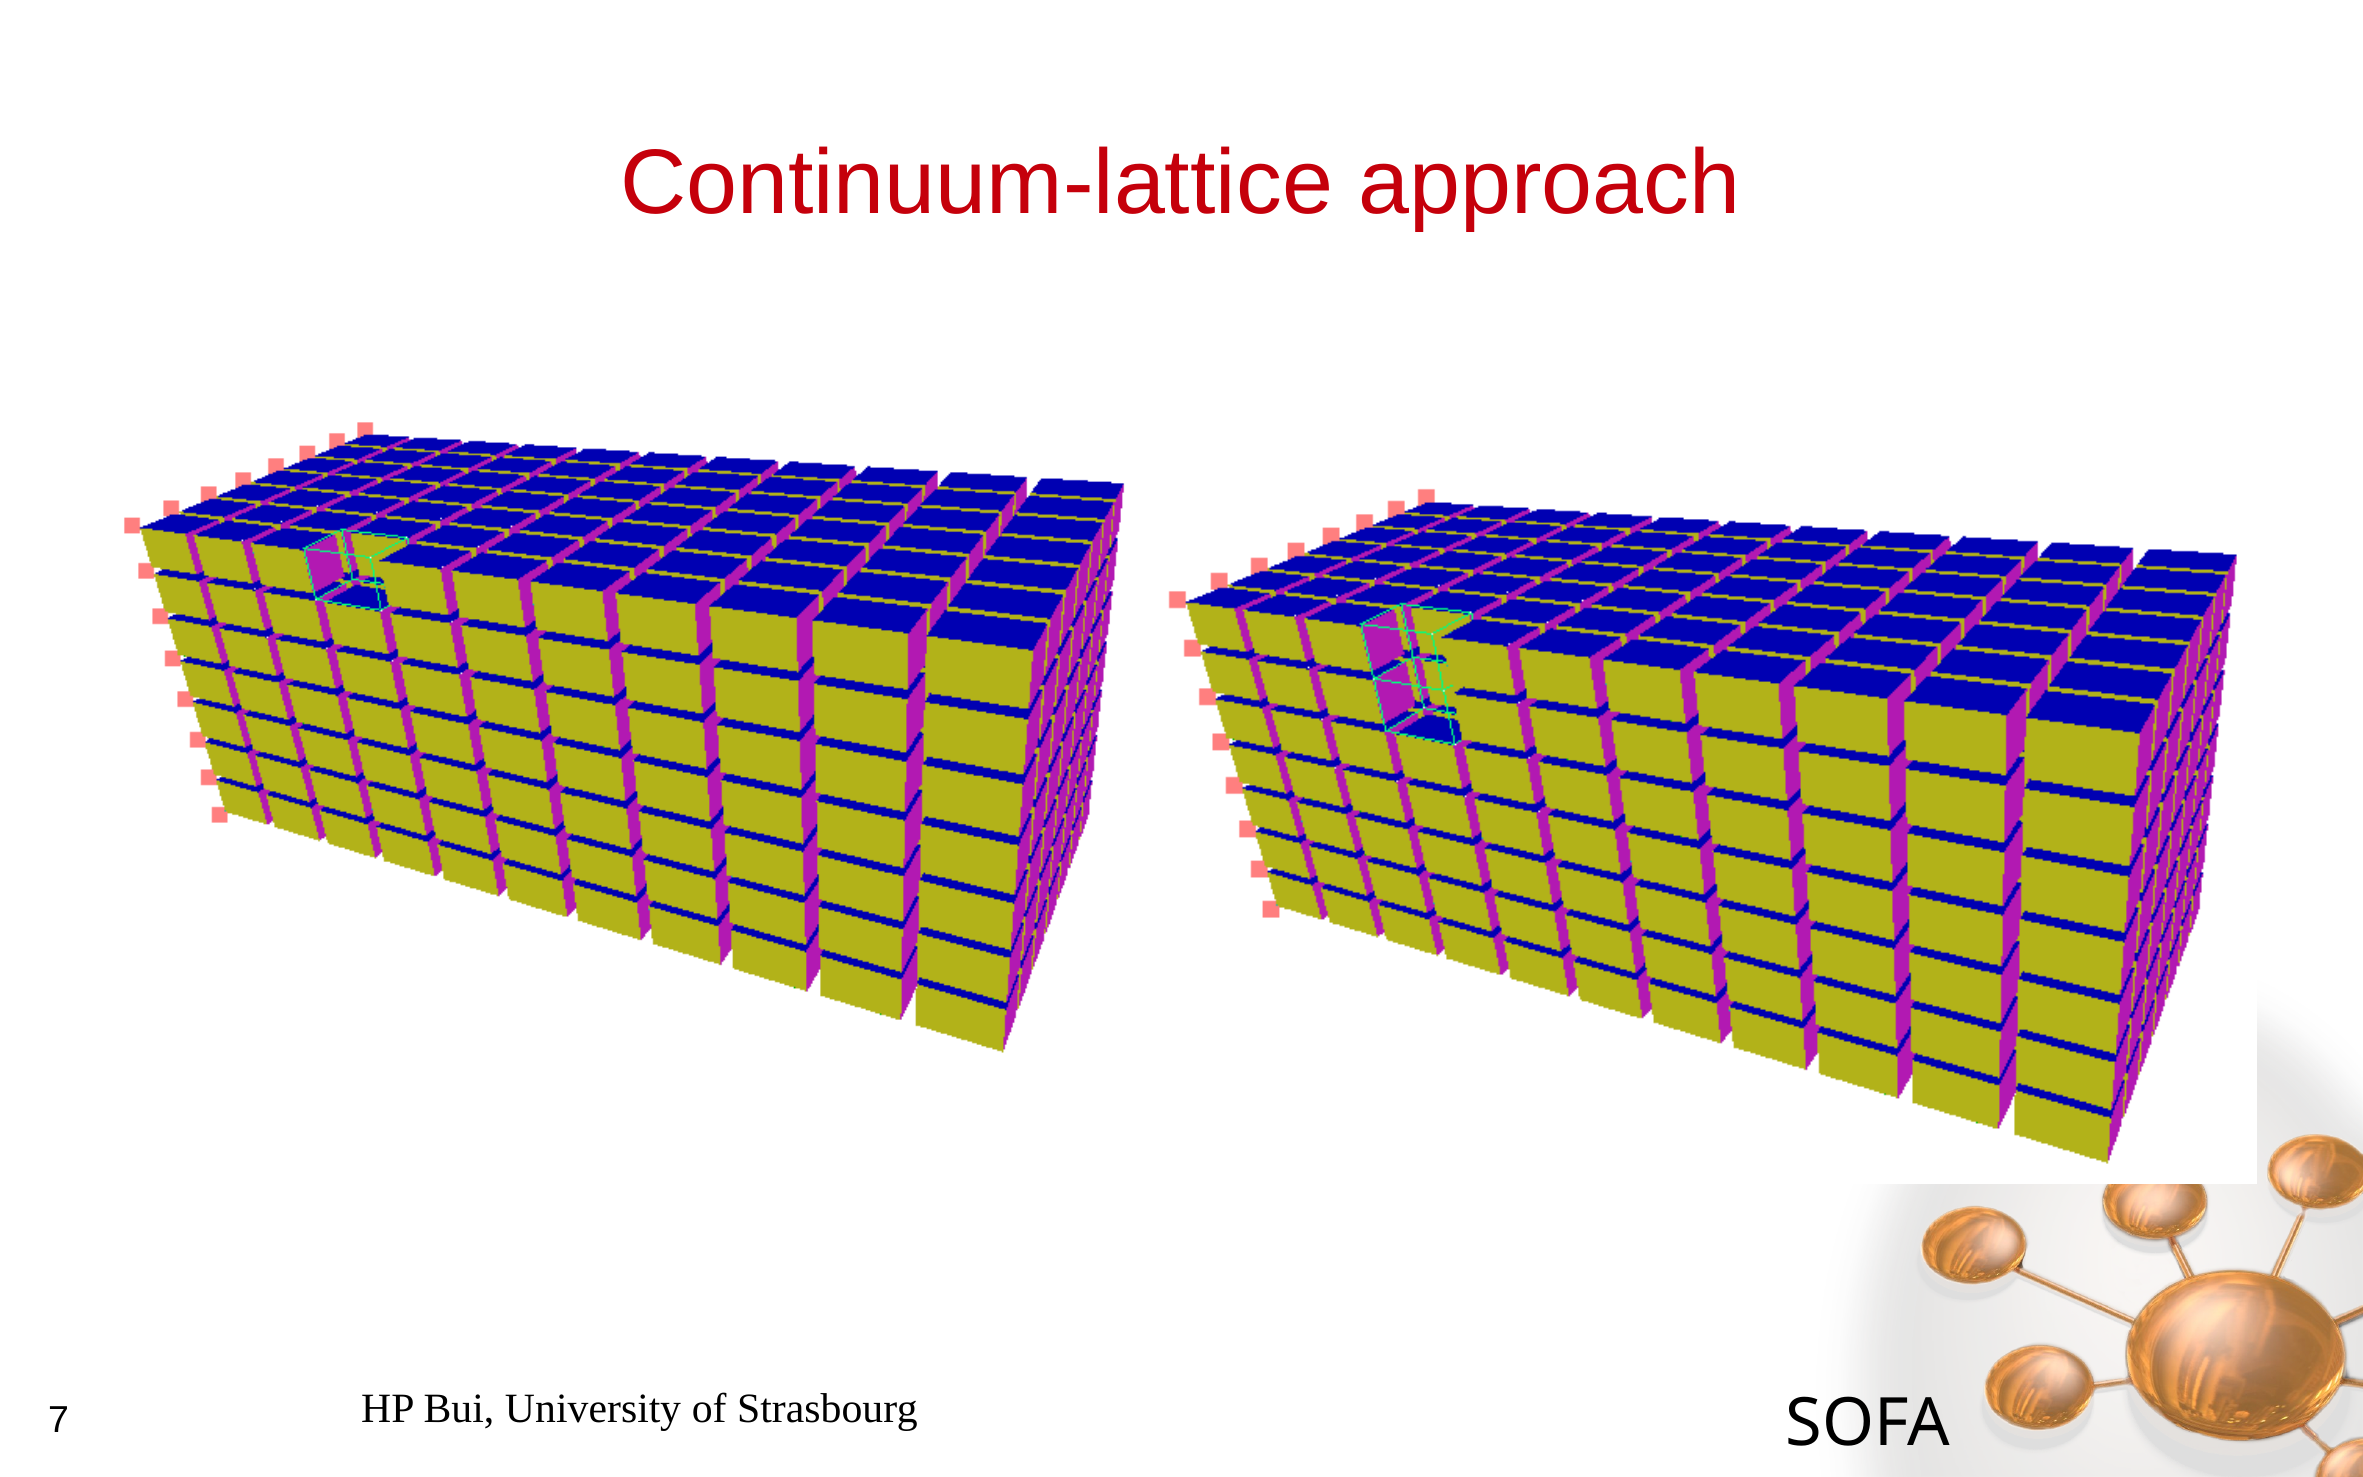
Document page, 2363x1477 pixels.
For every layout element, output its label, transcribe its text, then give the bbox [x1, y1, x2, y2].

picture [87, 396, 2257, 1184]
title Continuum-lattice approach [118, 130, 2245, 234]
